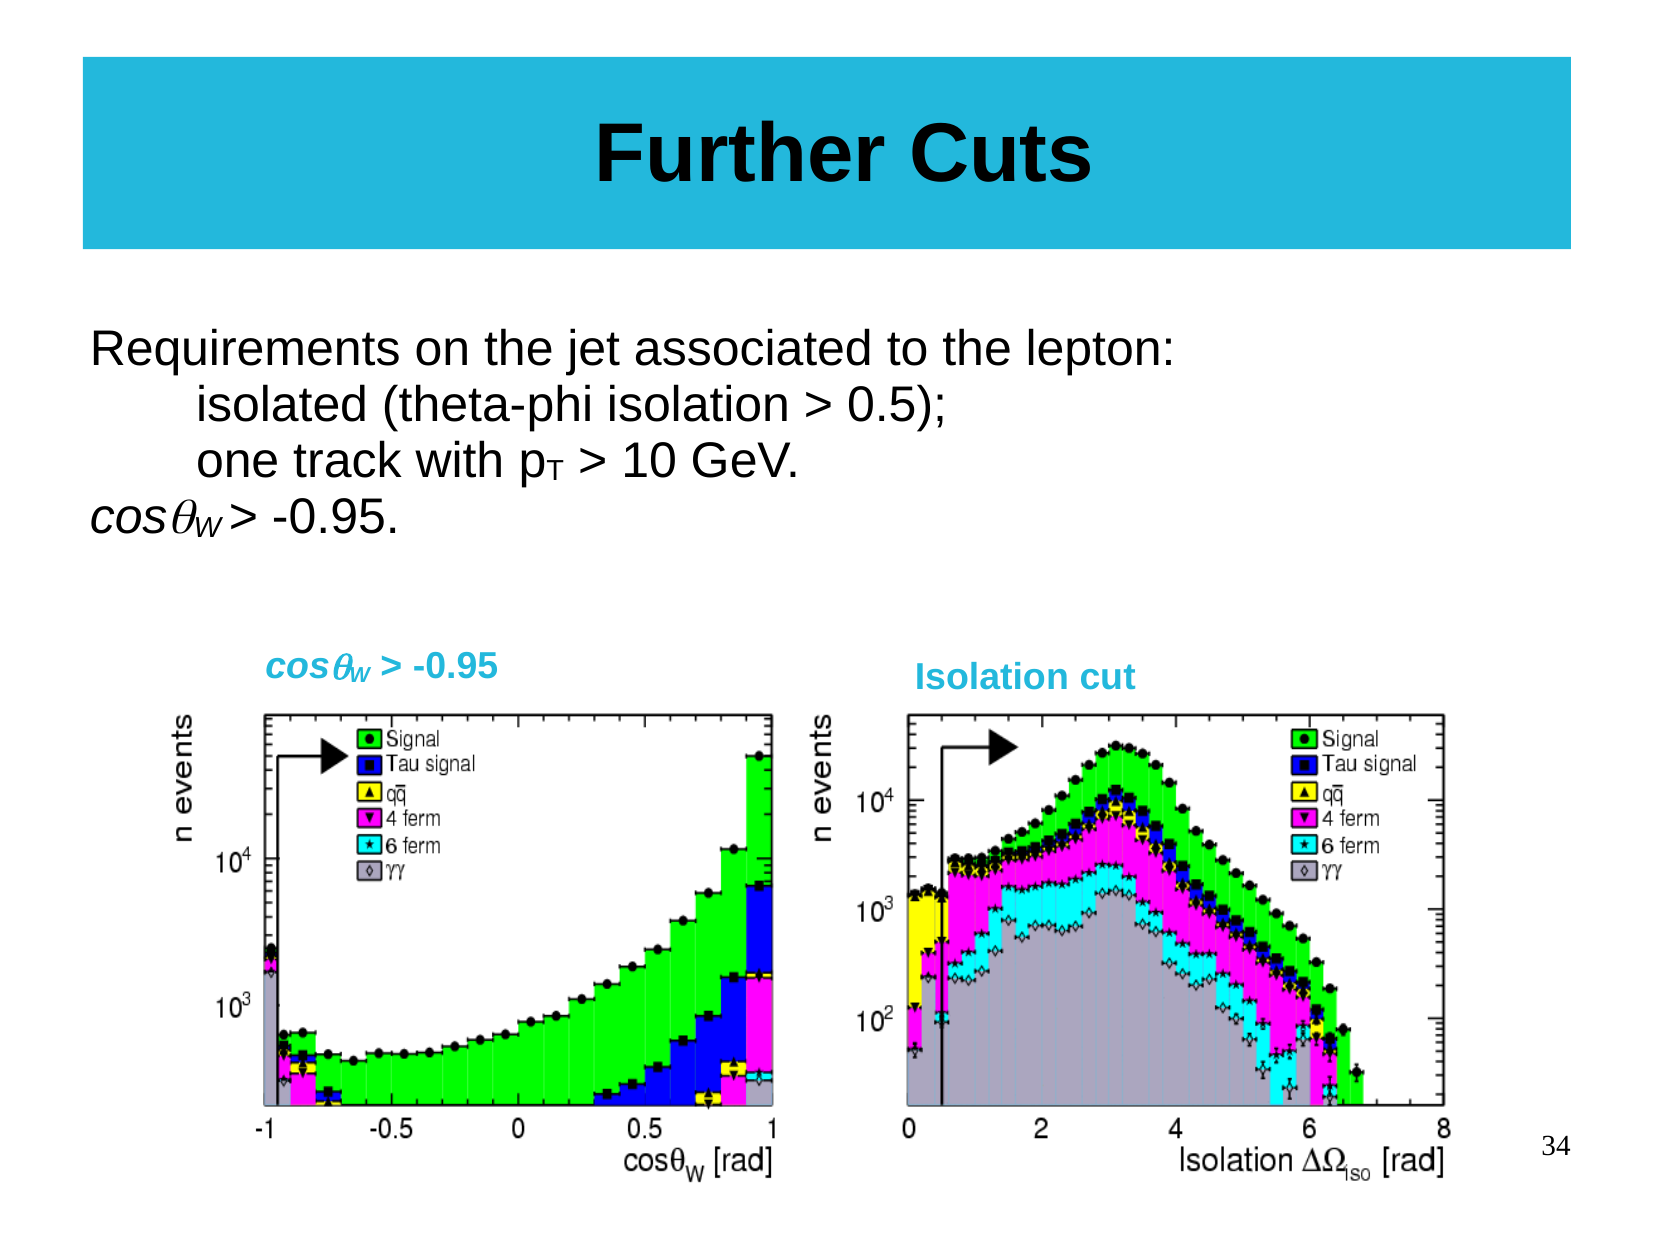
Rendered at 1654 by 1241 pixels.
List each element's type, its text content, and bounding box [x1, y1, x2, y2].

picture [150, 1063, 1501, 1201]
text_box Requirements on the jet associated to the lepton: isolated (theta-phi isolation > 0.5); one track with pT > 10 GeV. cosqW > -0.95. [75, 313, 1576, 1063]
title Further Cuts [82, 56, 1571, 250]
